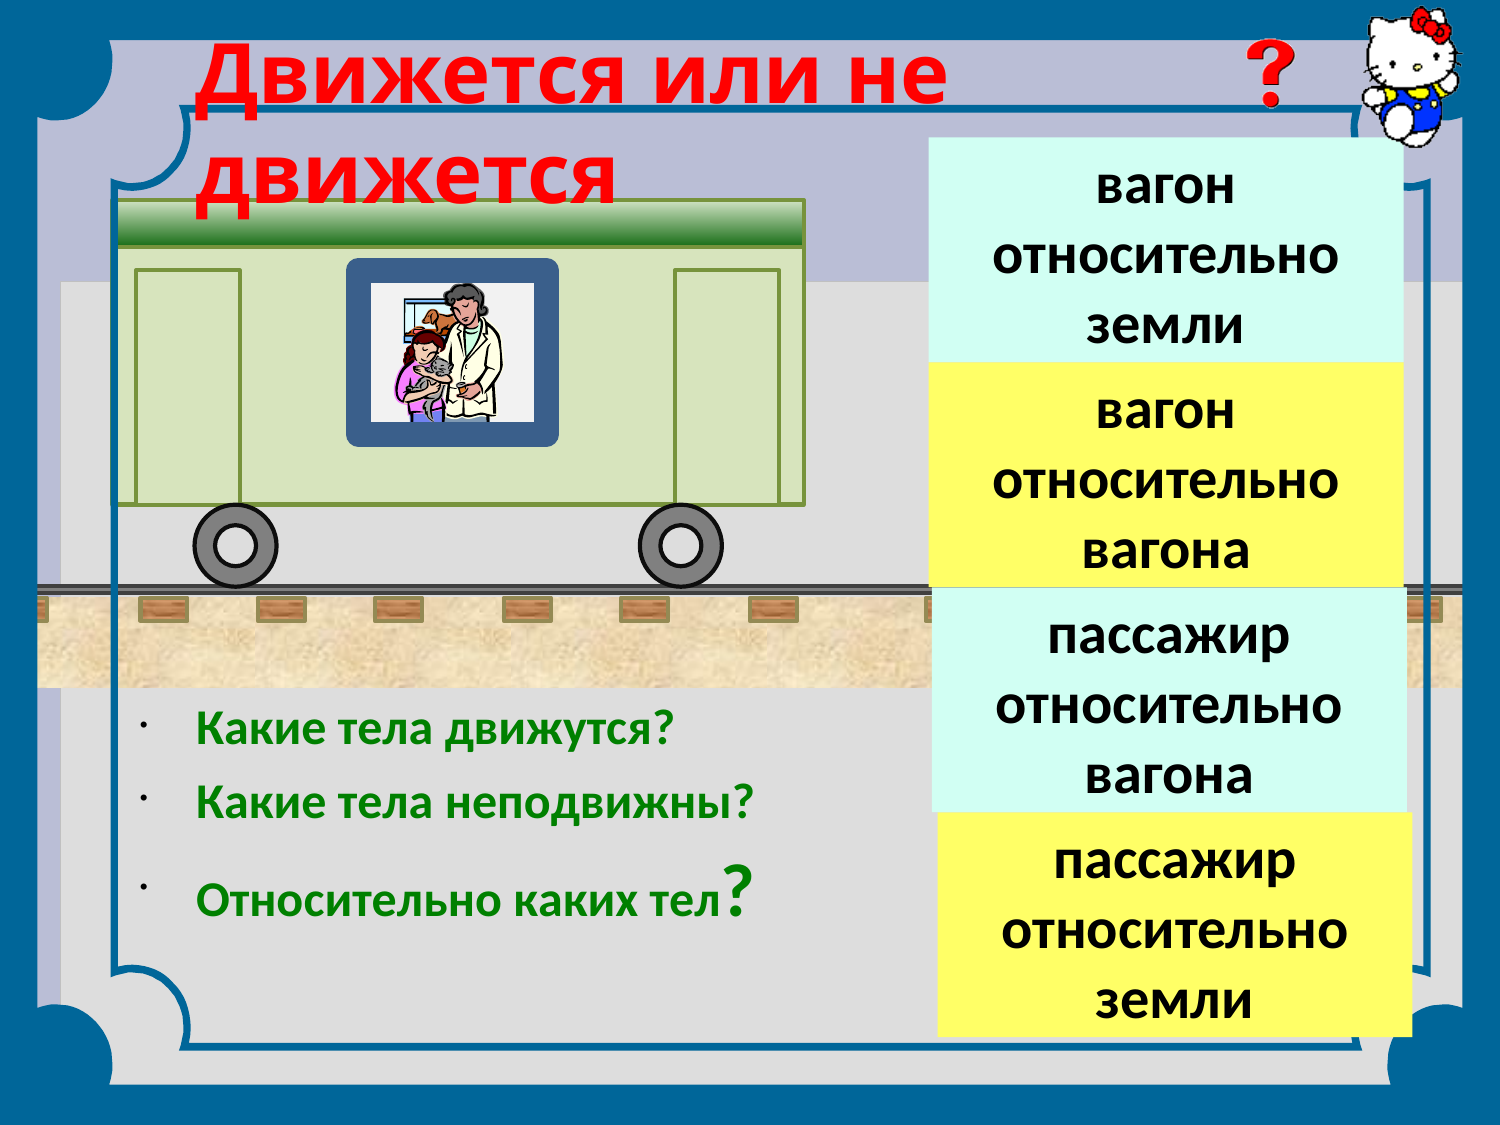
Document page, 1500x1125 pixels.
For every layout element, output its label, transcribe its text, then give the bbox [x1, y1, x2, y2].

text_box [0, 0, 1500, 1125]
text_box пассажир относительно земли [937, 812, 1413, 1038]
text_box Движется или не движется [180, 12, 1363, 228]
text_box вагон относительно вагона [928, 362, 1404, 588]
picture [1230, 6, 1462, 150]
text_box вагон относительно земли [928, 150, 1404, 362]
list Какие тела движутся? Какие тела неподвижны? Относительно каких тел? [125, 687, 937, 975]
picture [393, 283, 506, 422]
text_box пассажир относительно вагона [931, 587, 1407, 813]
